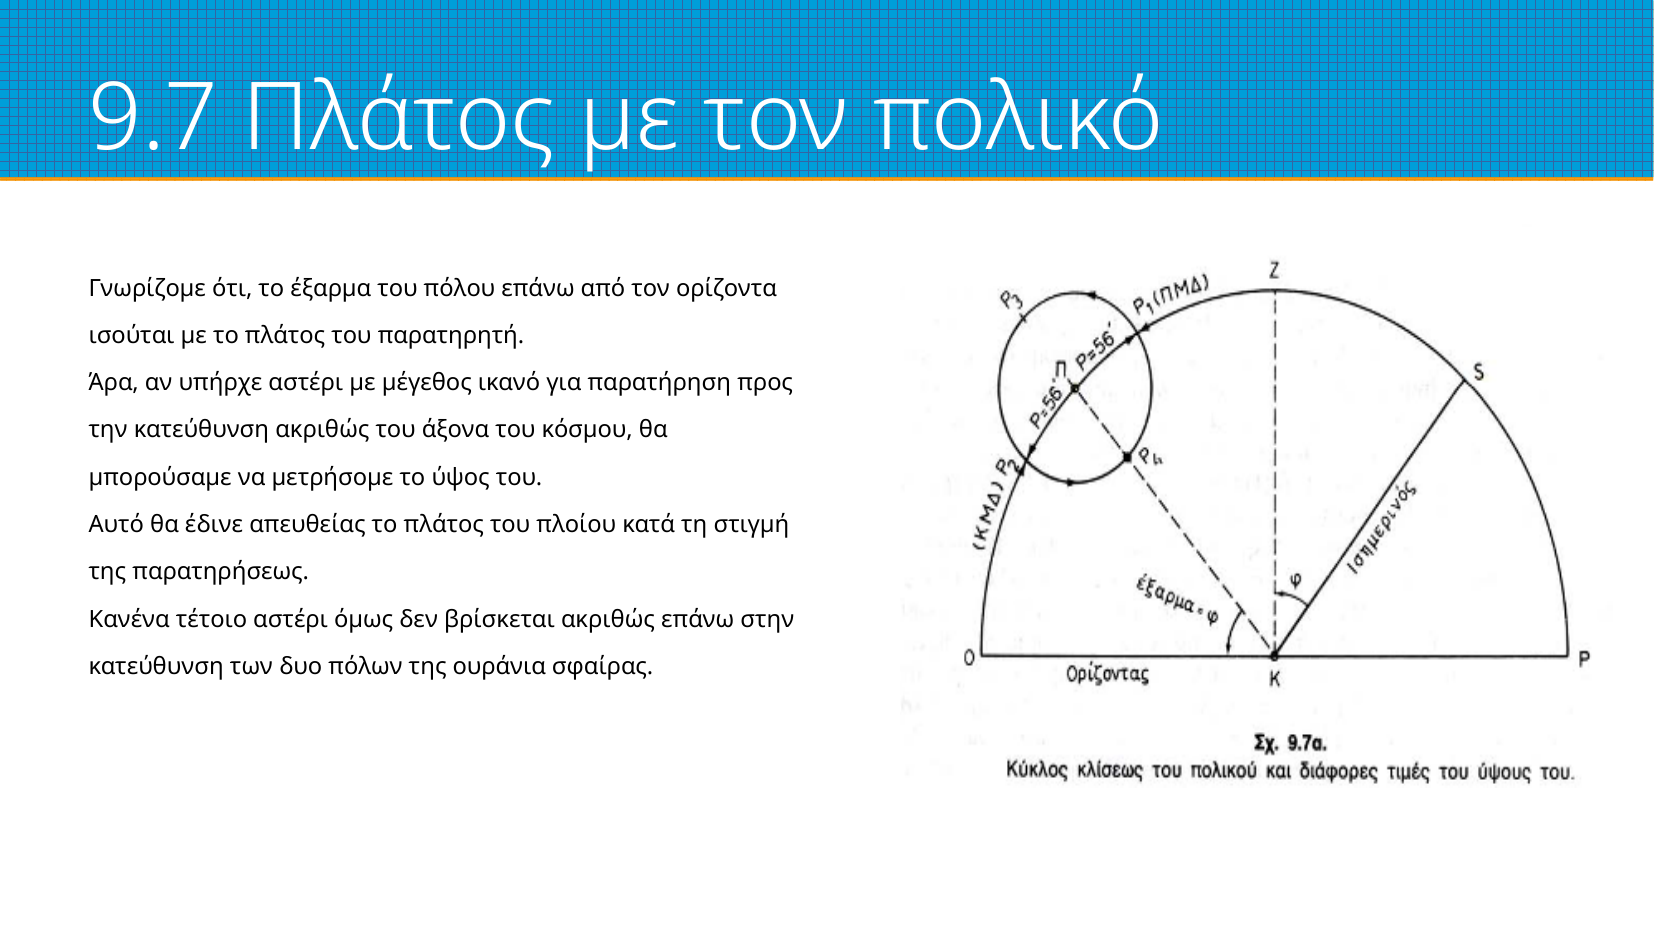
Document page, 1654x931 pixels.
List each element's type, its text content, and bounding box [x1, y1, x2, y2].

picture [900, 224, 1613, 788]
list Γνωρίζοµε ότι, το έξαρµα του πόλου επάνω από τον ορίζοντα ισούται µε το πλάτος του παρατηρητή. Άρα, αν υπήρχε αστέρι µε µέγεθος ικανό για παρατήρηση προς την κατεύθυνση ακριθώς του άξονα του κόσμου, θα μπορούσαµε να μετρήσοµε το ύψος του. Αυτό θα έδινε απευθείας το πλάτος του πλοίου κατά τη στιγµή της παρατηρήσεως. Κανένα τέτοιο αστέρι όμως δεν βρίσκεται ακριθώς επάνω στην κατεύθυνση των δυο πόλων της ουράνια σφαίρας. [88, 249, 809, 826]
title 9.7 Πλάτος με τον πολικό [88, 14, 1565, 178]
